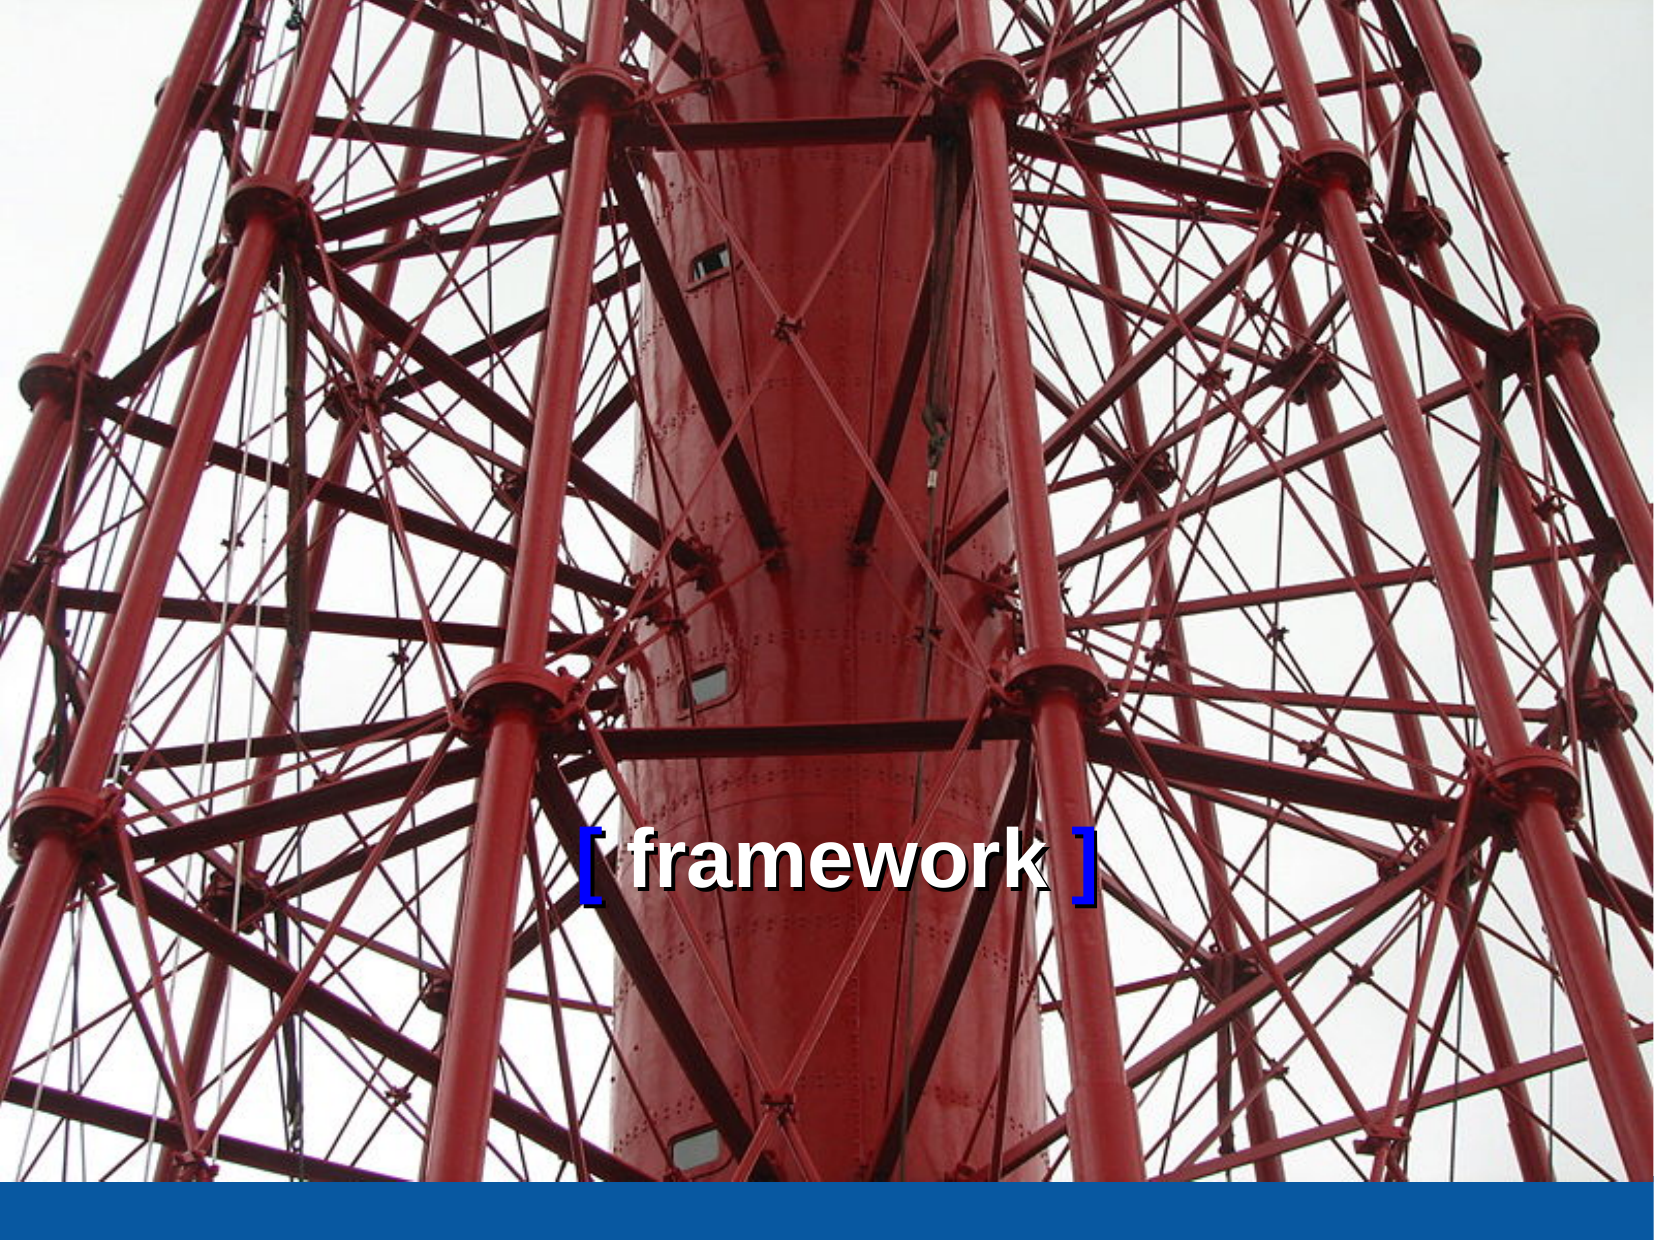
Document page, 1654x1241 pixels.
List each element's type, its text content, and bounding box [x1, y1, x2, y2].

picture [0, 0, 1654, 1240]
title [ framework ] [41, 804, 1654, 915]
